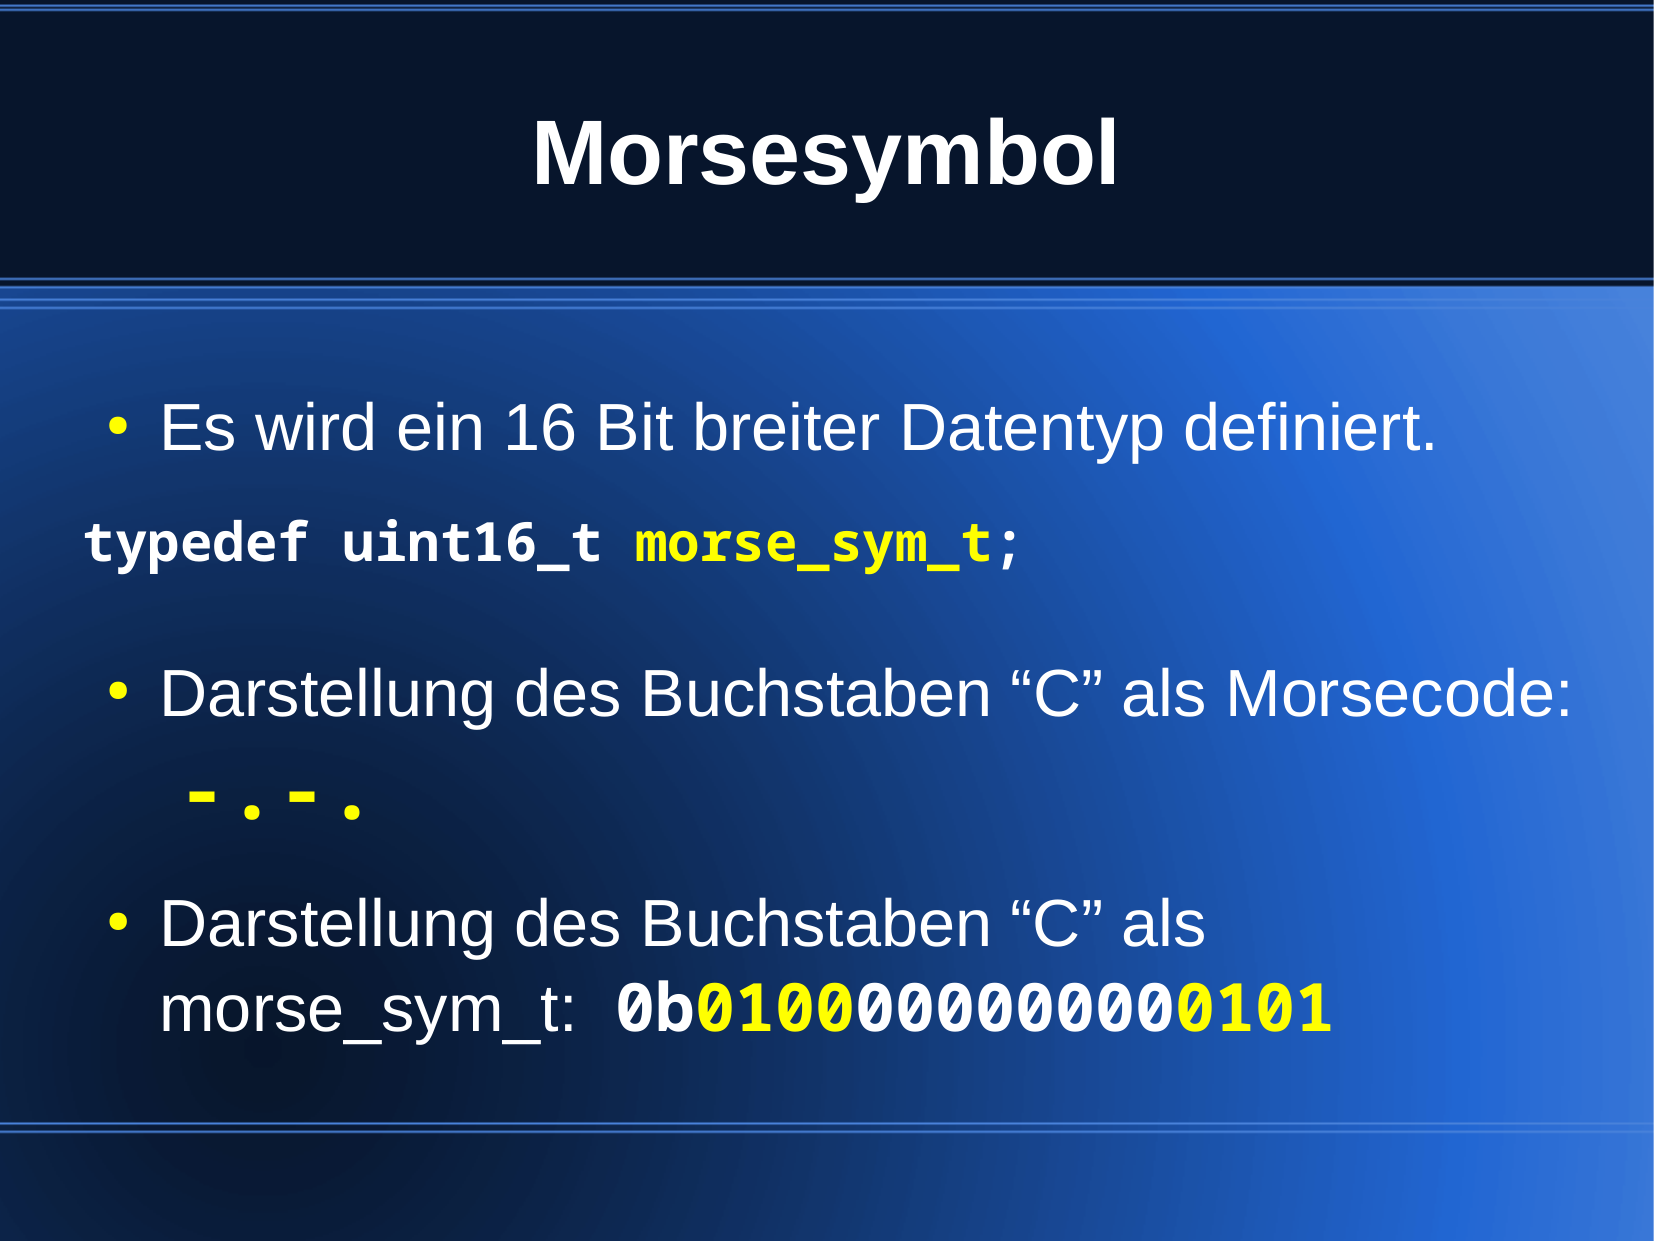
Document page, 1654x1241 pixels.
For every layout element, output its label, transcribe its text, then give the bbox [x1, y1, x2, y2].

picture [0, 0, 1654, 1241]
title Morsesymbol [82, 49, 1571, 257]
list Es wird ein 16 Bit breiter Datentyp definiert. [88, 389, 1577, 497]
list Darstellung des Buchstaben “C” als morse_sym_t: 0b0100000000000101 [88, 885, 1577, 1042]
list Darstellung des Buchstaben “C” als Morsecode: -.-. [88, 655, 1577, 830]
list typedef uint16_t morse_sym_t; [82, 532, 1571, 659]
